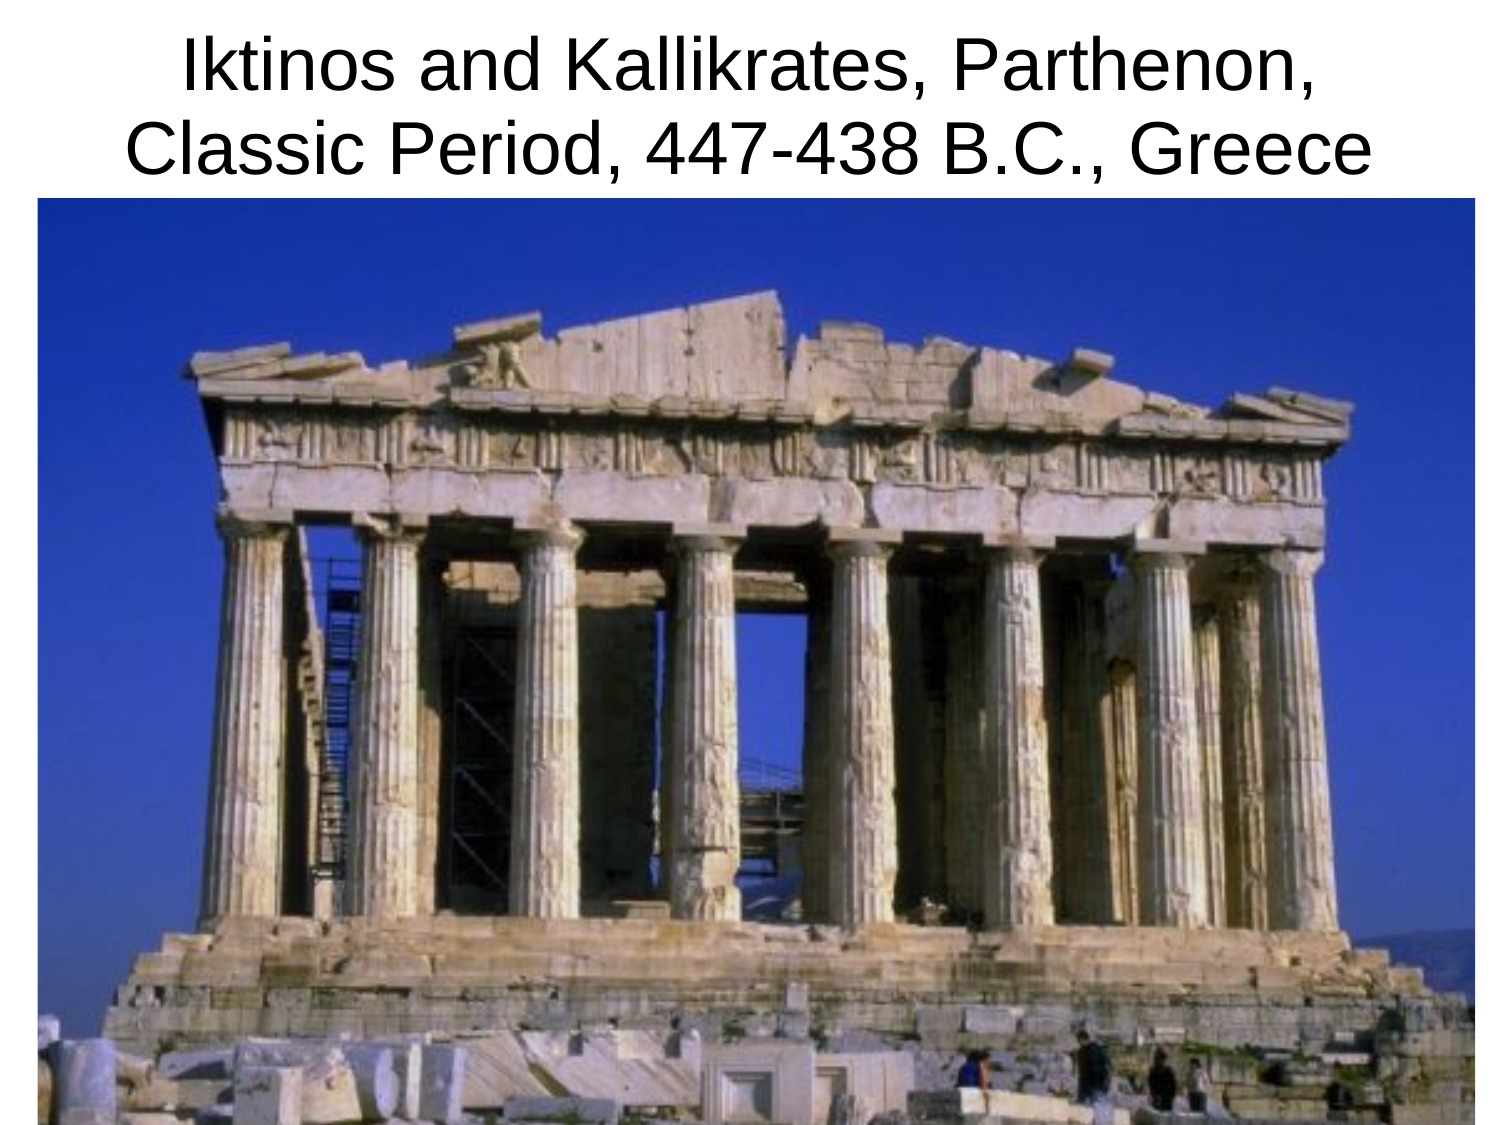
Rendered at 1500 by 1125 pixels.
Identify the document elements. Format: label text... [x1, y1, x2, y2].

title Iktinos and Kallikrates, Parthenon, Classic Period, 447-438 B.C., Greece [75, 8, 1426, 198]
picture [37, 198, 1476, 1125]
